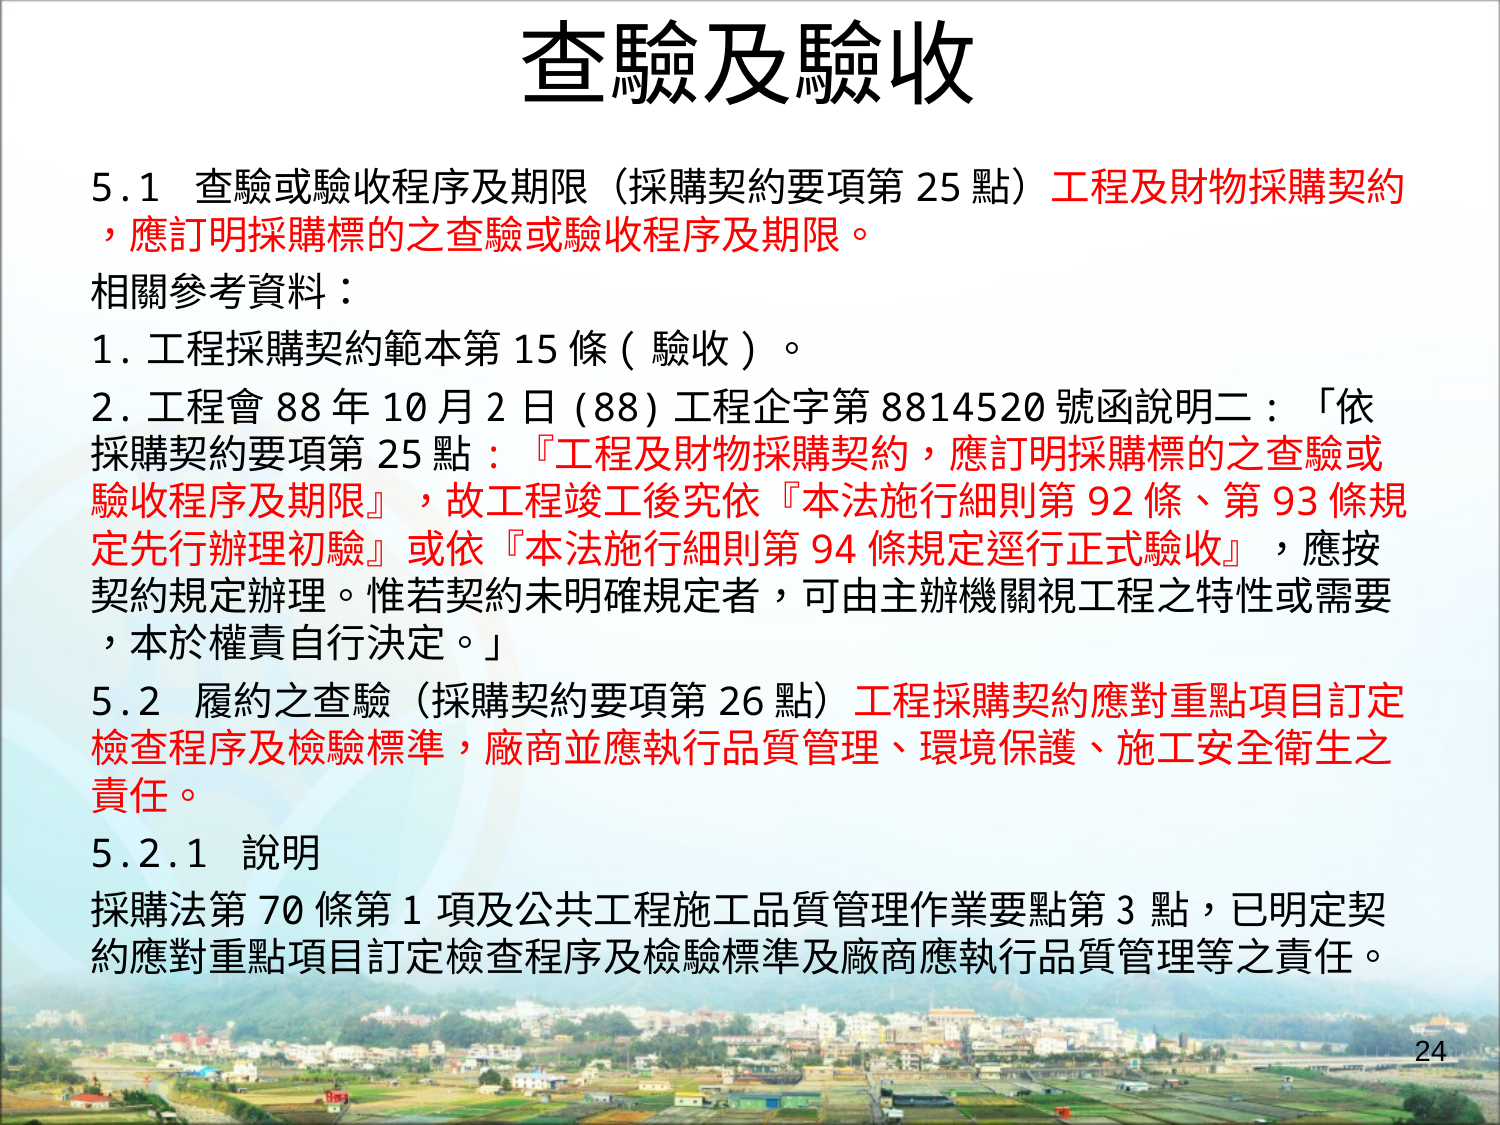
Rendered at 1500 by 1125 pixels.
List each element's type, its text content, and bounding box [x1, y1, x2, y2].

list 5.1 查驗或驗收程序及期限（採購契約要項第25點）工程及財物採購契約，應訂明採購標的之查驗或驗收程序及期限。 相關參考資料： 1.工程採購契約範本第15條(驗收)。 2.工程會88年10月2日(88)工程企字第8814520號函說明二:「依採購契約要項第25點:『工程及財物採購契約，應訂明採購標的之查驗或驗收程序及期限』，故工程竣工後究依『本法施行細則第92條、第93條規定先行辦理初驗』或依『本法施行細則第94條規定逕行正式驗收』，應按契約規定辦理。惟若契約未明確規定者，可由主辦機關視工程之特性或需要，本於權責自行決定。」 5.2 履約之查驗（採購契約要項第26點）工程採購契約應對重點項目訂定檢查程序及檢驗標準，廠商並應執行品質管理、環境保護、施工安全衛生之責任。 5.2.1 說明 採購法第70條第1項及公共工程施工品質管理作業要點第3點，已明定契約應對重點項目訂定檢查程序及檢驗標準及廠商應執行品質管理等之責任。 [75, 154, 1426, 1089]
picture [0, 0, 1500, 1125]
text_box <編號> [1111, 1024, 1462, 1103]
title 查驗及驗收 [72, 0, 1423, 122]
